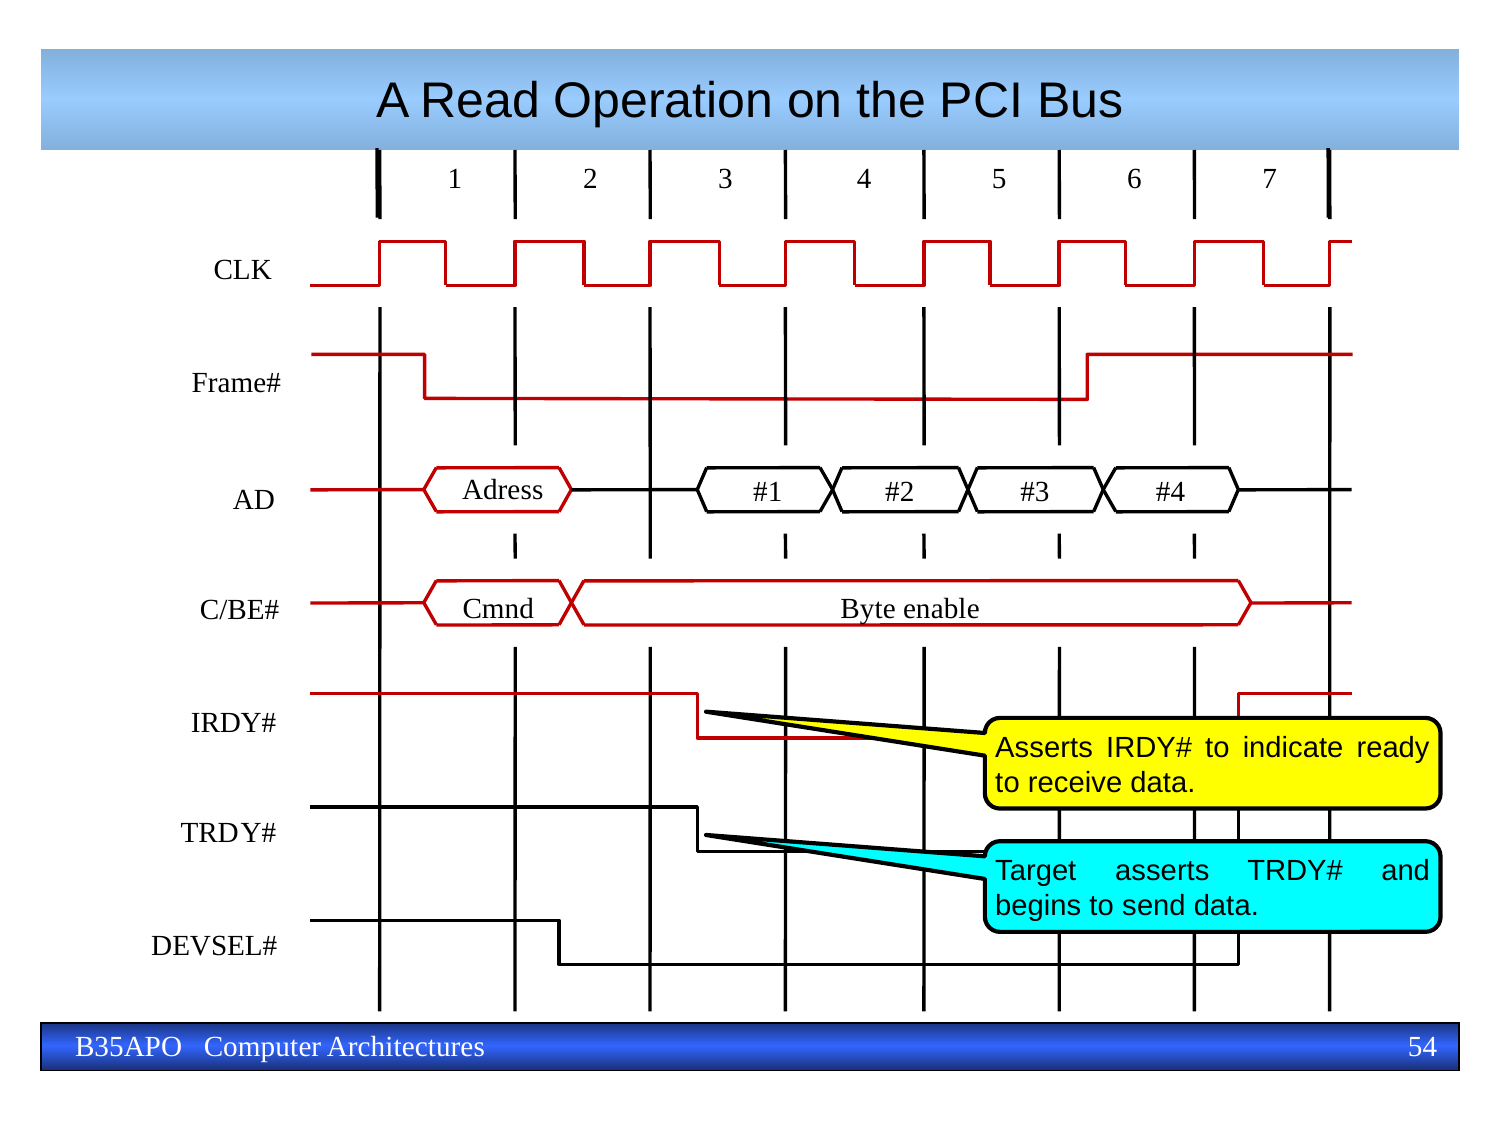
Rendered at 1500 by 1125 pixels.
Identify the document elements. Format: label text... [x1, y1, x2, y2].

text_box 1 [447, 159, 463, 195]
text_box CLK [213, 250, 272, 286]
text_box #2 [885, 472, 915, 508]
text_box AD [232, 479, 275, 515]
text_box 5 [991, 159, 1007, 195]
text_box 3 [718, 159, 733, 195]
text_box Asserts IRDY# to indicate ready to receive data. [706, 711, 1441, 809]
text_box Frame# [191, 363, 282, 399]
text_box AD [239, 492, 245, 501]
text_box Adress [462, 470, 544, 506]
text_box #1 [753, 472, 783, 508]
text_box #4 [1155, 472, 1186, 508]
text_box TRD [180, 813, 239, 849]
text_box Cmnd [462, 588, 535, 624]
text_box DEVSEL# [151, 926, 278, 962]
text_box 4 [856, 159, 872, 195]
text_box IRD [190, 703, 240, 739]
title A Read Operation on the PCI Bus [41, 49, 1459, 150]
text_box 6 [1127, 159, 1142, 195]
text_box Target asserts TRDY# and begins to send data. [706, 834, 1441, 932]
text_box C/BE# [199, 590, 280, 626]
text_box Y# [240, 703, 277, 739]
text_box 7 [1262, 159, 1278, 195]
text_box 2 [583, 159, 598, 195]
text_box #3 [1020, 472, 1050, 508]
text_box Byte enable [840, 588, 980, 624]
text_box Y# [240, 813, 277, 849]
